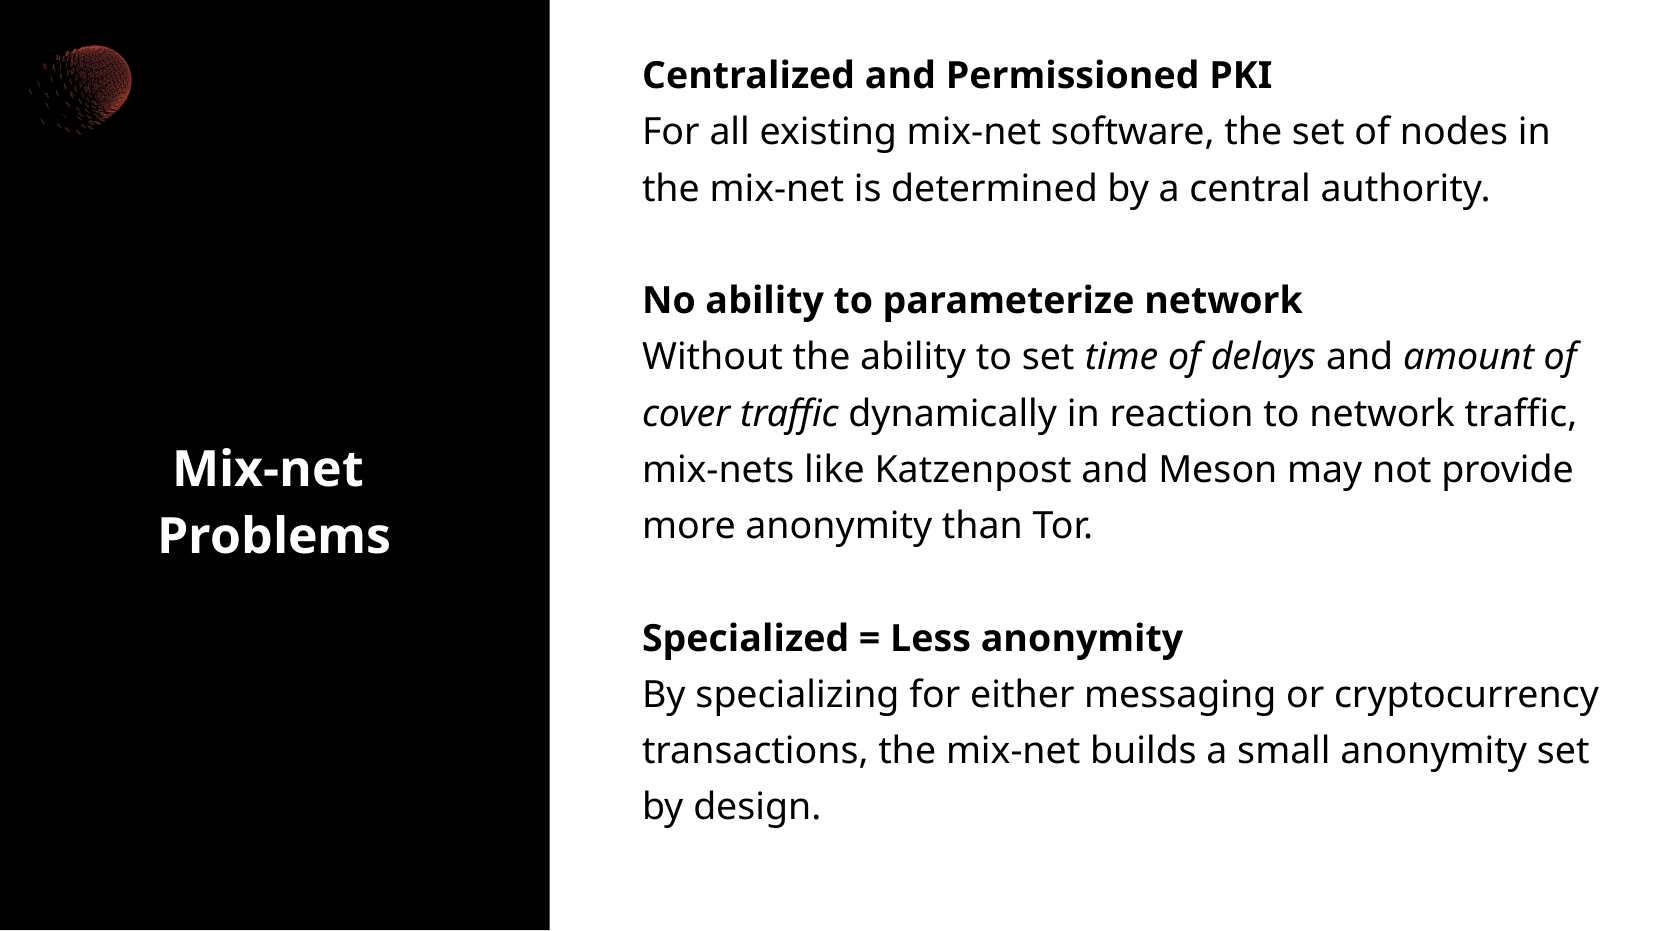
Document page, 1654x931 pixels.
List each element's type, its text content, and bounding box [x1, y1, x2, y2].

title Mix-net Problems [55, 413, 495, 516]
title Centralized and Permissioned PKI For all existing mix-net software, the set of nodes in the mix-net is determined by a central authority. No ability to parameterize network Without the ability to set time of delays and amount of cover traffic dynamically in reaction to network traffic, mix-nets like Katzenpost and Meson may not provide more anonymity than Tor. Specialized = Less anonymity By specializing for either messaging or cryptocurrency transactions, the mix-net builds a small anonymity set by design. [627, 25, 1630, 745]
picture [0, 13, 171, 166]
text_box [0, 0, 550, 931]
